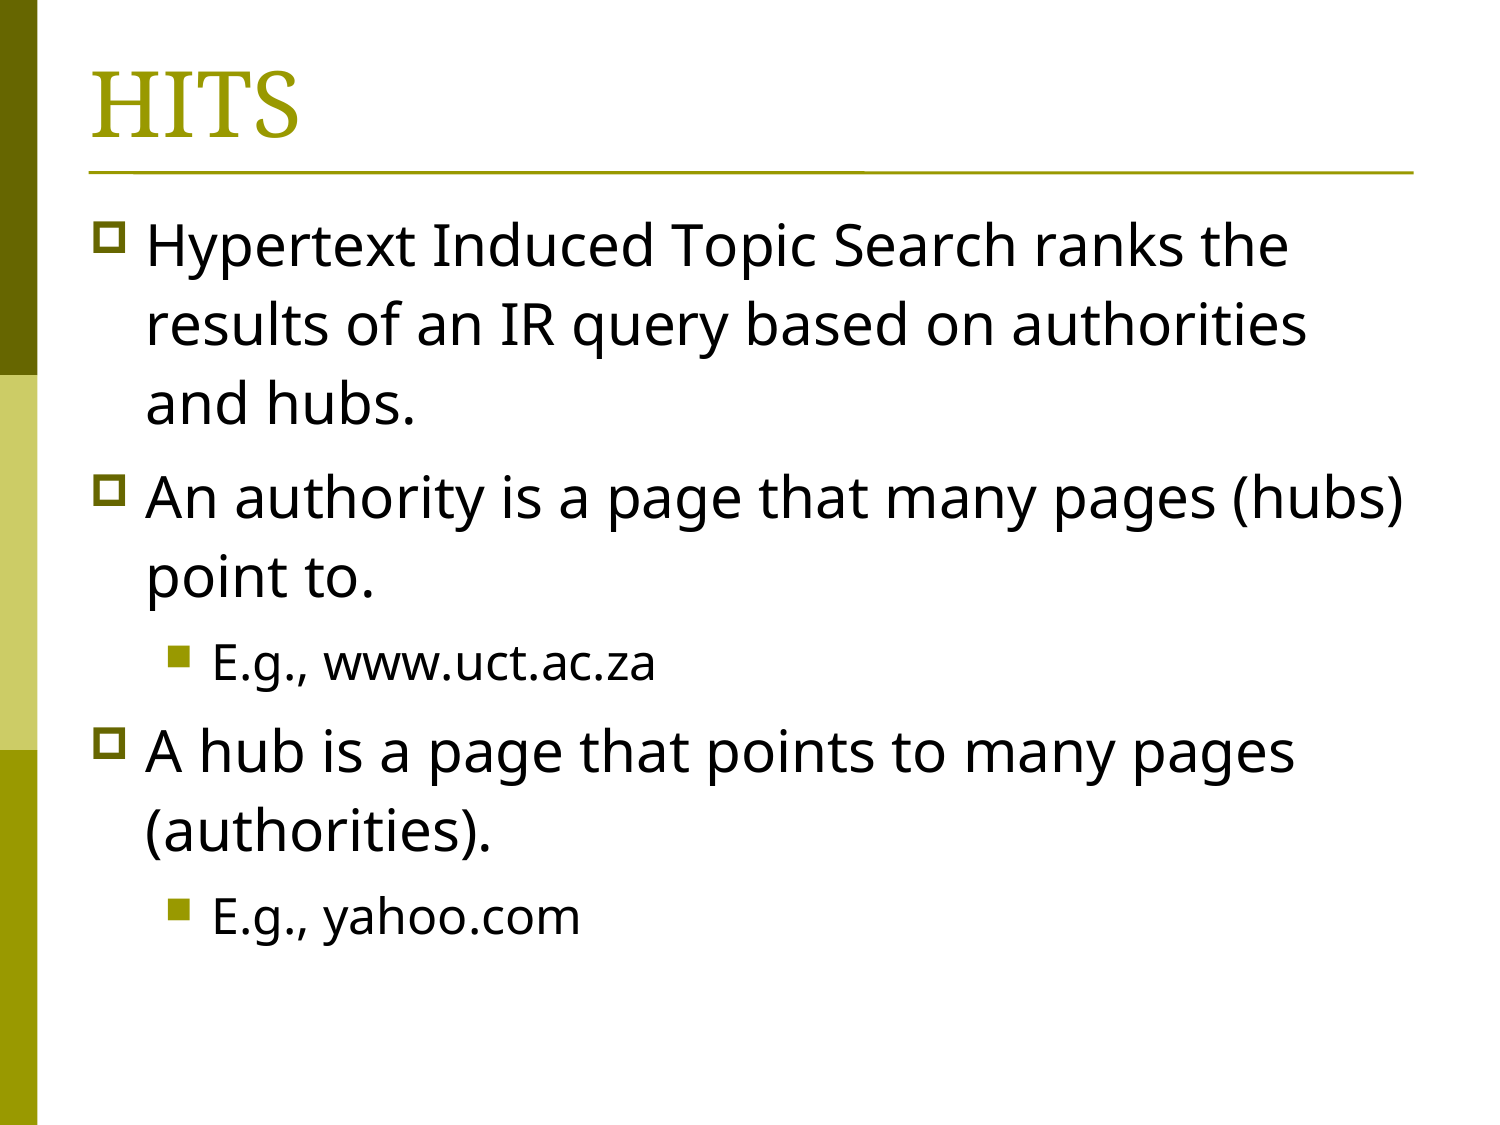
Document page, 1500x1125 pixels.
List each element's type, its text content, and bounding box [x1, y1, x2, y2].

list Hypertext Induced Topic Search ranks the results of an IR query based on authorities and hubs. An authority is a page that many pages (hubs) point to. E.g., www.uct.ac.za A hub is a page that points to many pages (authorities). E.g., yahoo.com [75, 196, 1426, 1006]
title HITS [75, 45, 1426, 173]
